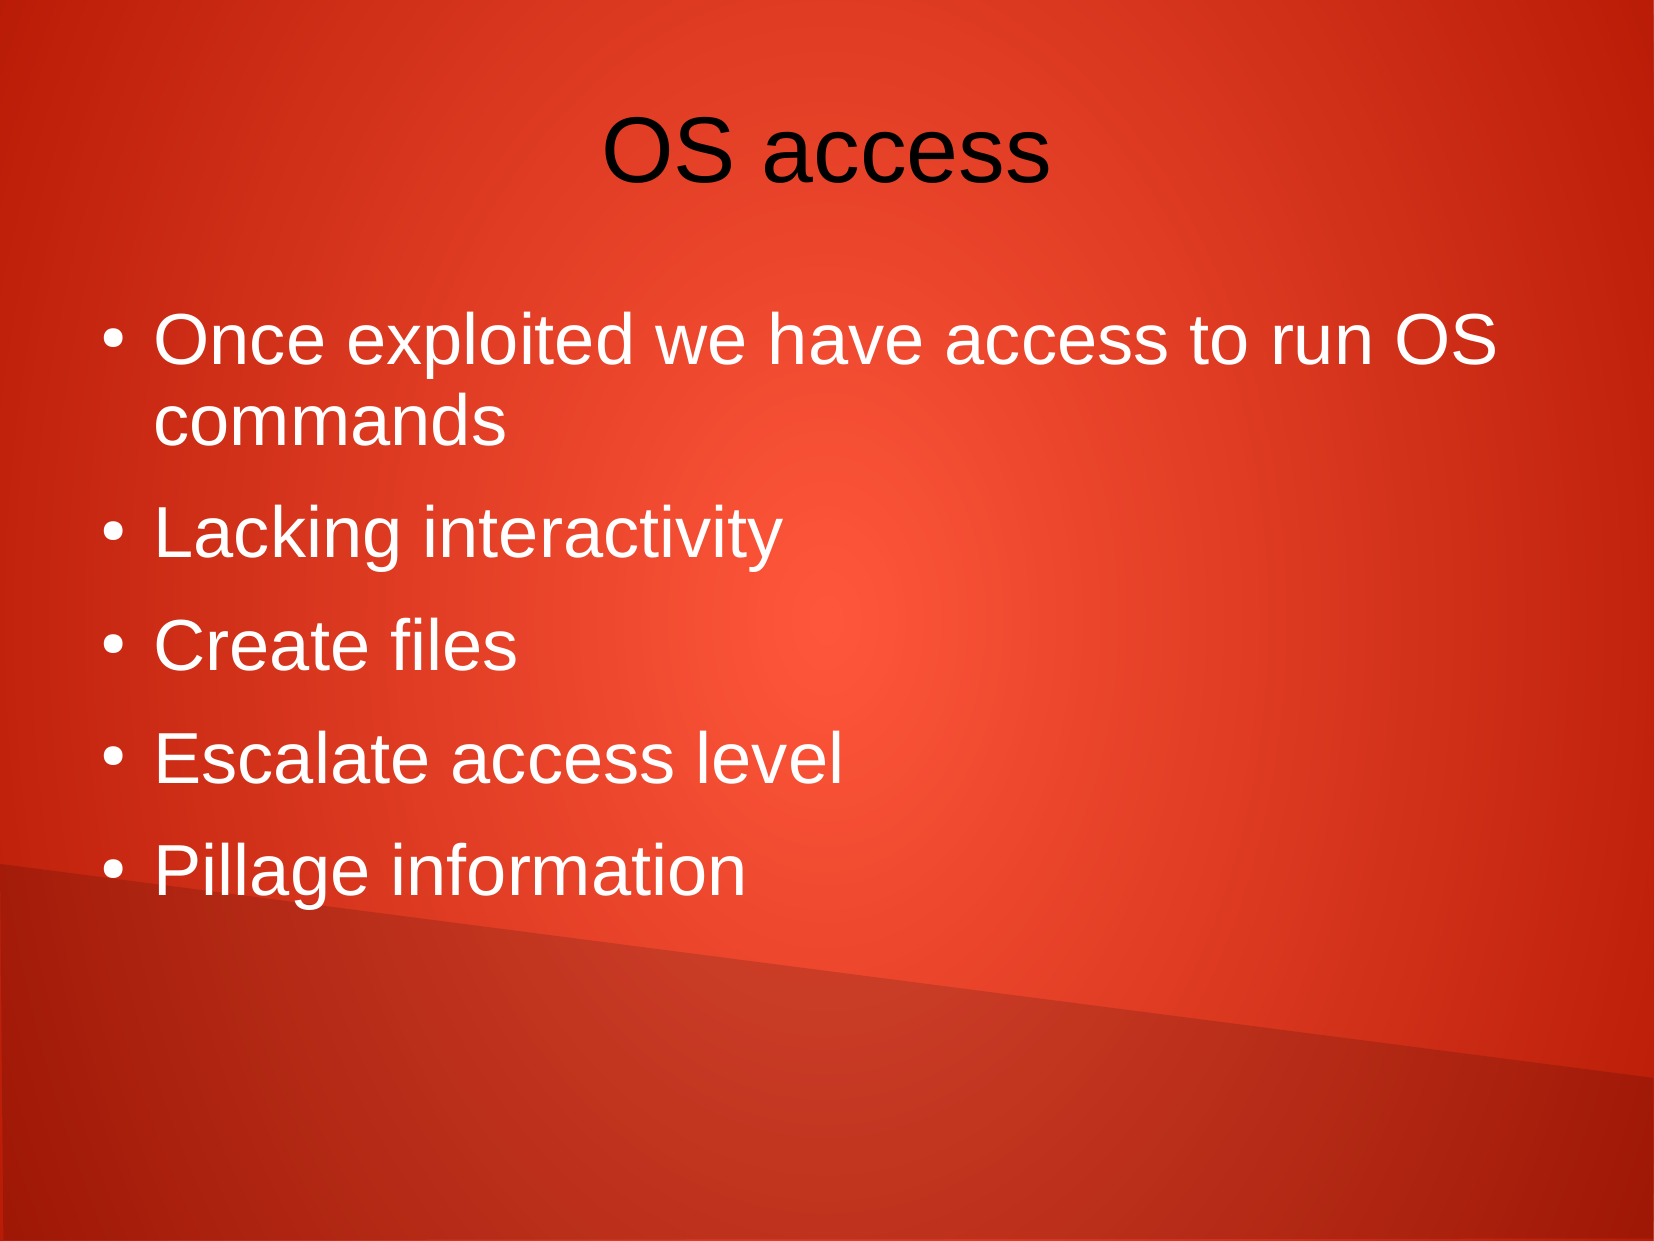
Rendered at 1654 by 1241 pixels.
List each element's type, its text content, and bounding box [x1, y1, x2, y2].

title OS access [82, 47, 1571, 252]
list Once exploited we have access to run OS commands Lacking interactivity Create files Escalate access level Pillage information [82, 299, 1571, 1019]
